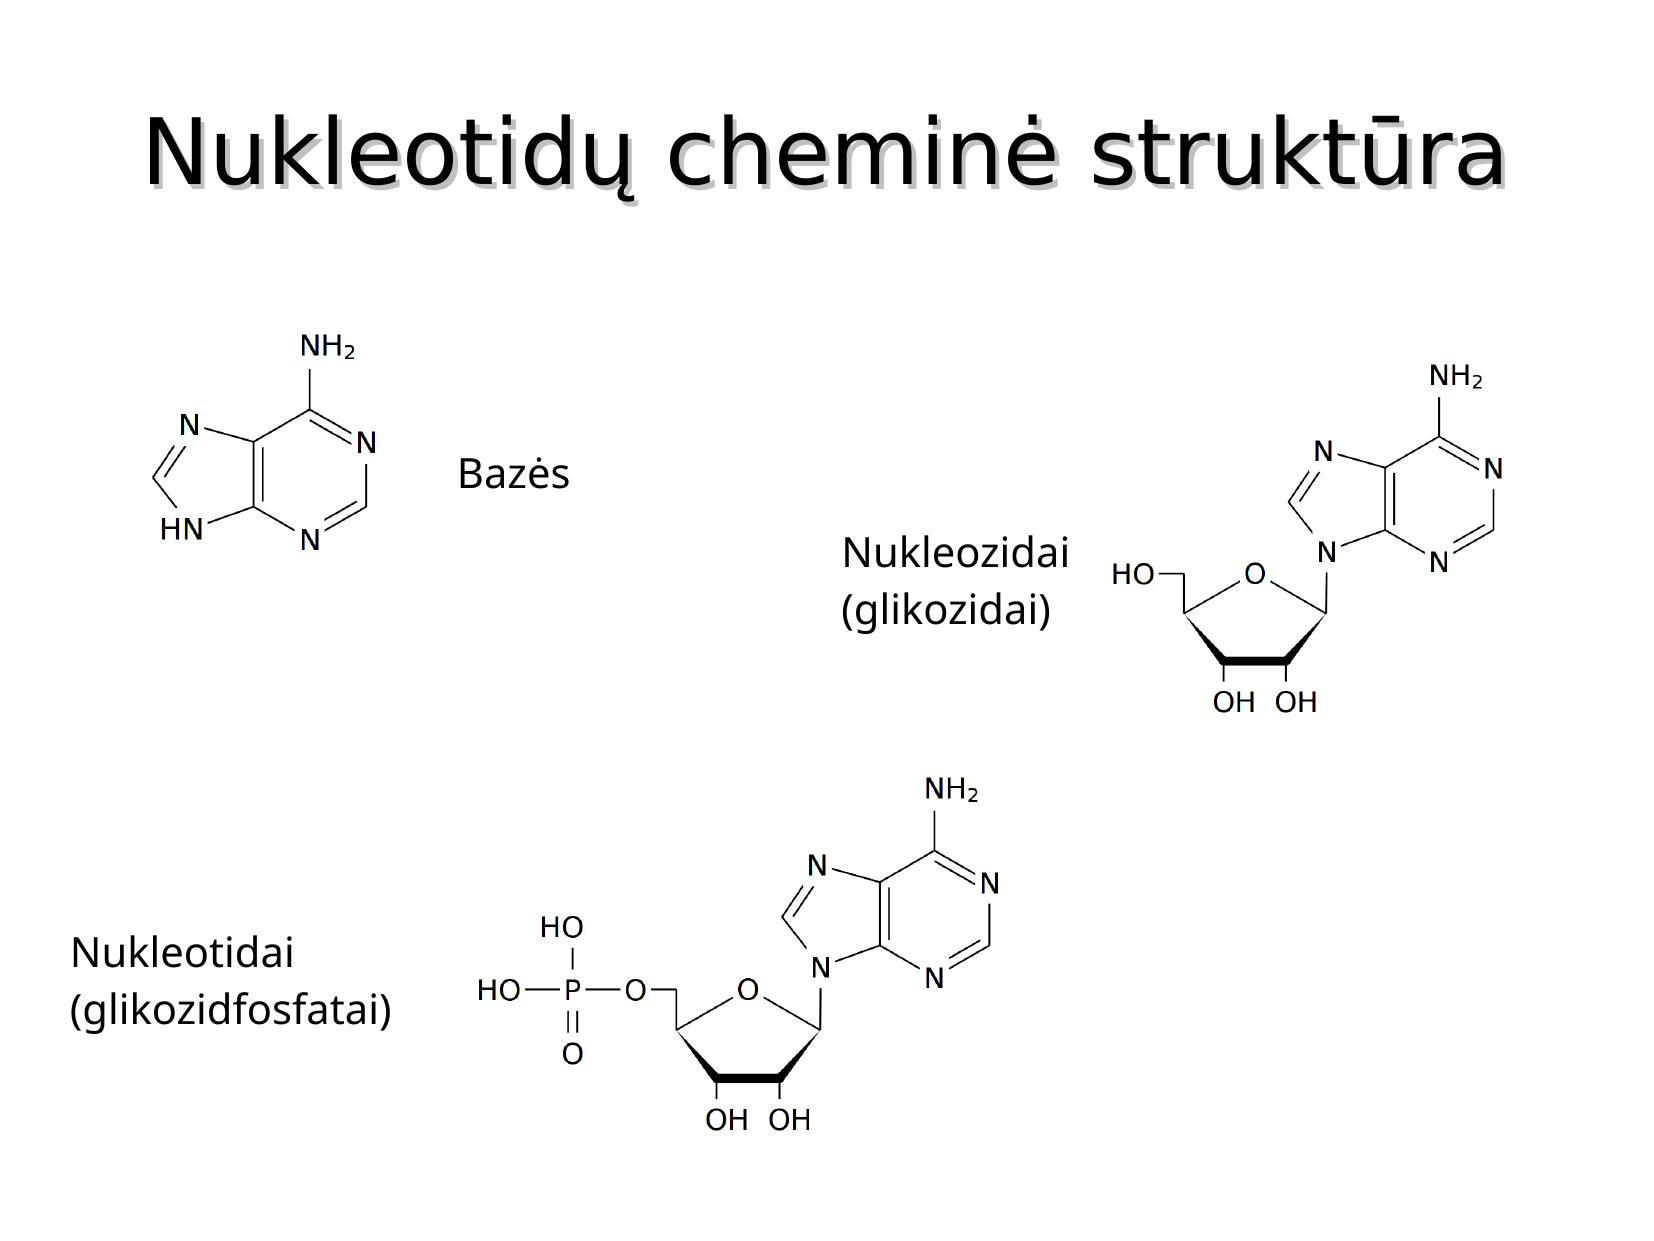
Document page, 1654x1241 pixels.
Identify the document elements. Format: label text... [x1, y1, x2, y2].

text_box Bazės [442, 436, 591, 502]
picture [472, 767, 1004, 1141]
title Nukleotidų cheminė struktūra [82, 56, 1571, 250]
text_box Nukleotidai (glikozidfosfatai) [55, 915, 414, 1032]
text_box Nukleozidai (glikozidai) [826, 515, 1095, 632]
picture [147, 324, 381, 562]
picture [1107, 354, 1508, 723]
